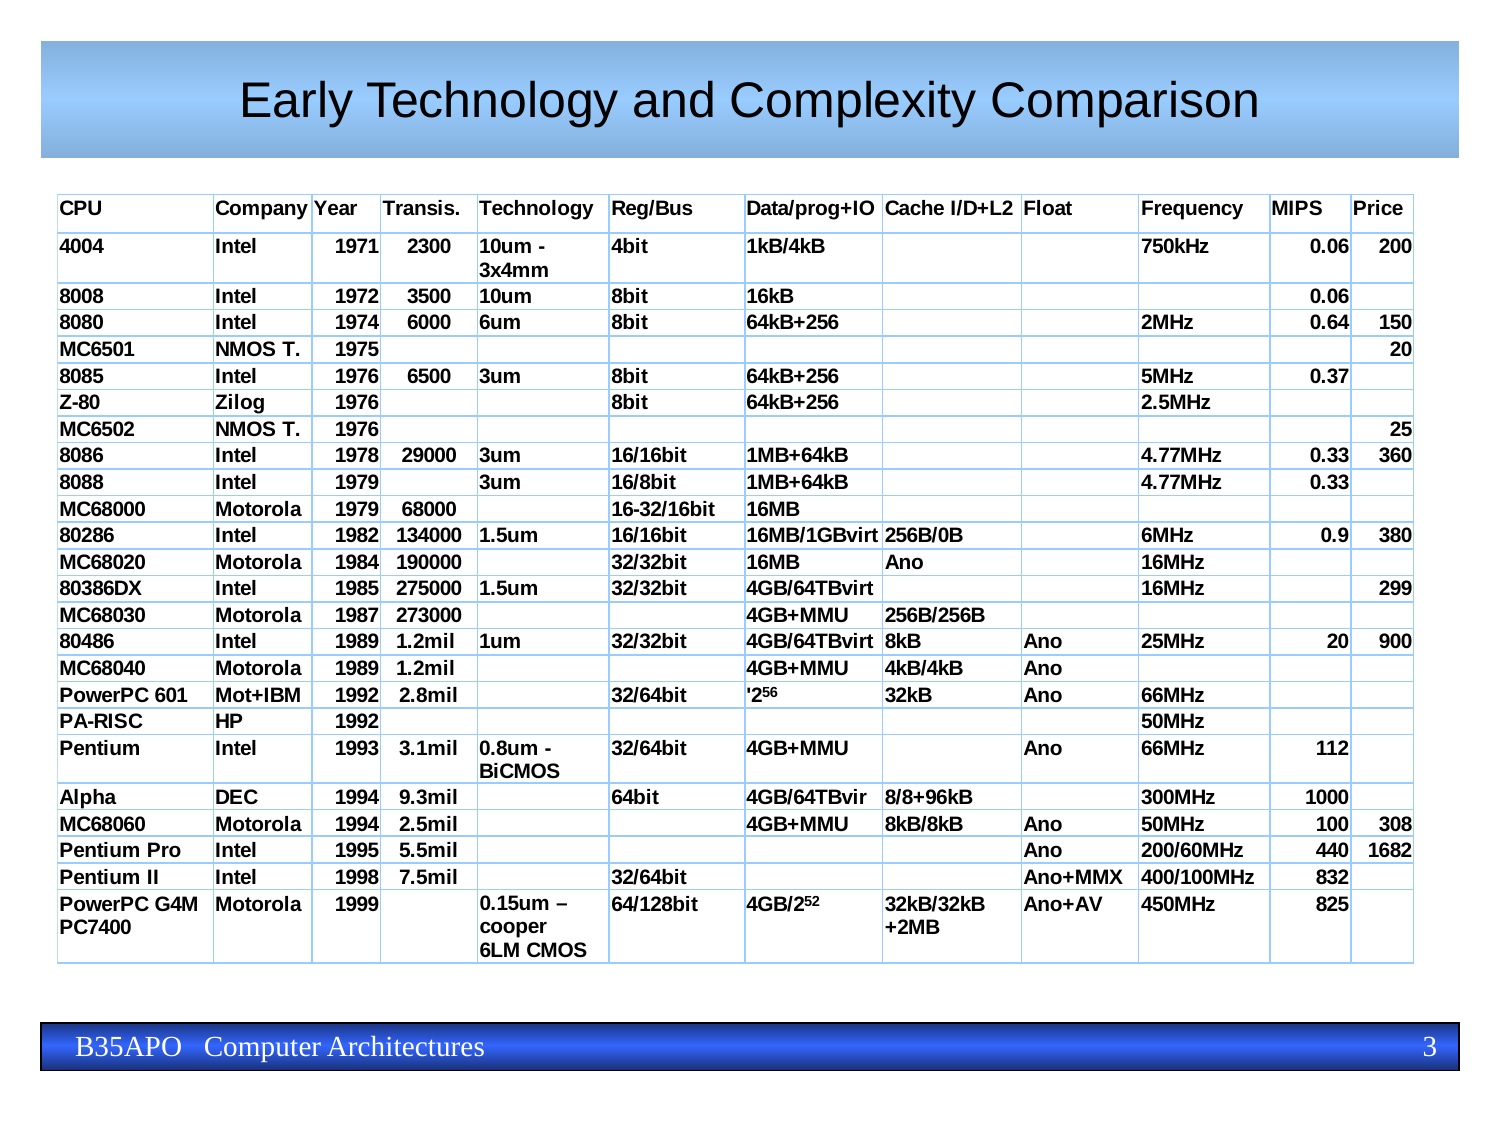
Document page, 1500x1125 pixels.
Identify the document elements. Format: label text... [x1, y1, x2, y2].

chart [57, 194, 1500, 1099]
title Early Technology and Complexity Comparison [41, 41, 1459, 158]
